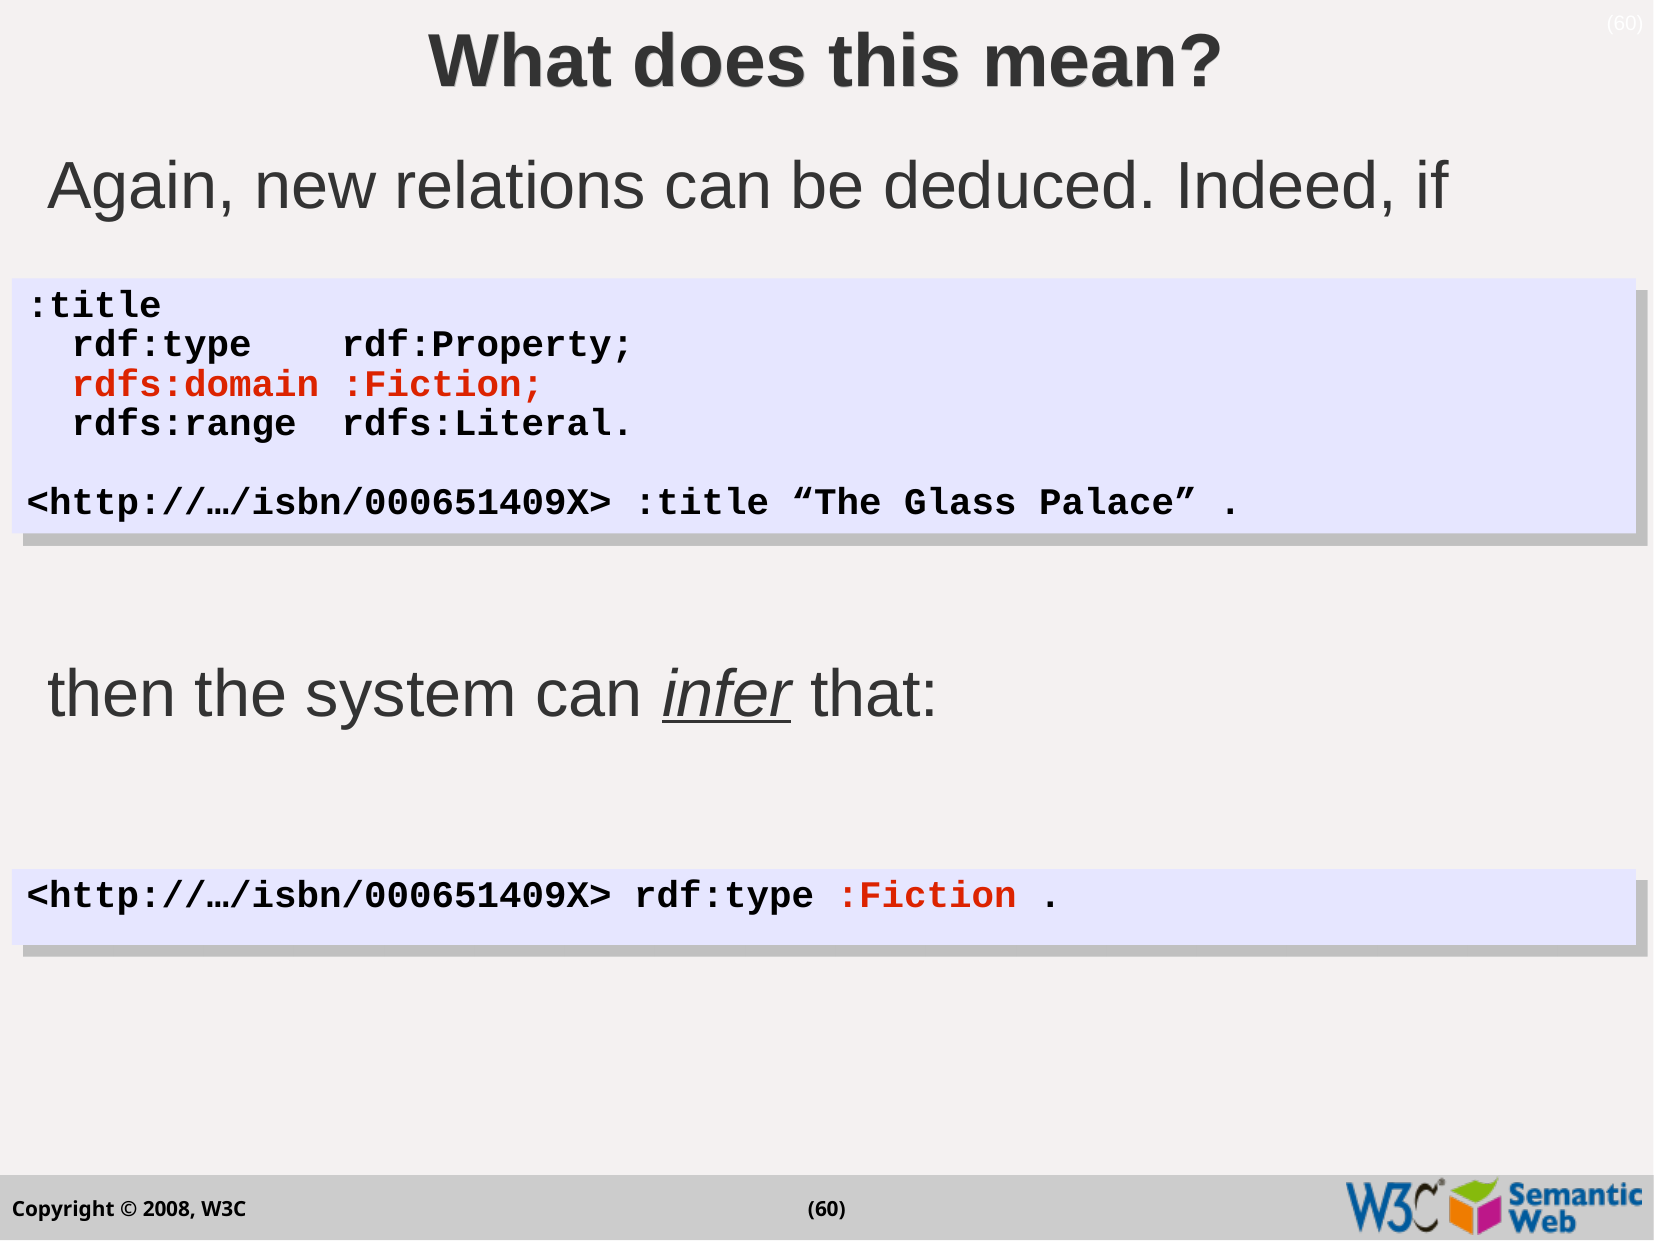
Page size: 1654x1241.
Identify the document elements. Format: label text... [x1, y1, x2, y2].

picture [1346, 1175, 1642, 1235]
title What does this mean? [0, 0, 1654, 119]
list then the system can infer that: [29, 655, 1624, 745]
list Again, new relations can be deduced. Indeed, if [29, 147, 1624, 237]
text_box :title rdf:type rdf:Property; rdfs:domain :Fiction; rdfs:range rdfs:Literal. <http://…/isbn/000651409X> :title “The Glass Palace” . [11, 278, 1636, 534]
text_box <http://…/isbn/000651409X> rdf:type :Fiction . [11, 869, 1636, 945]
